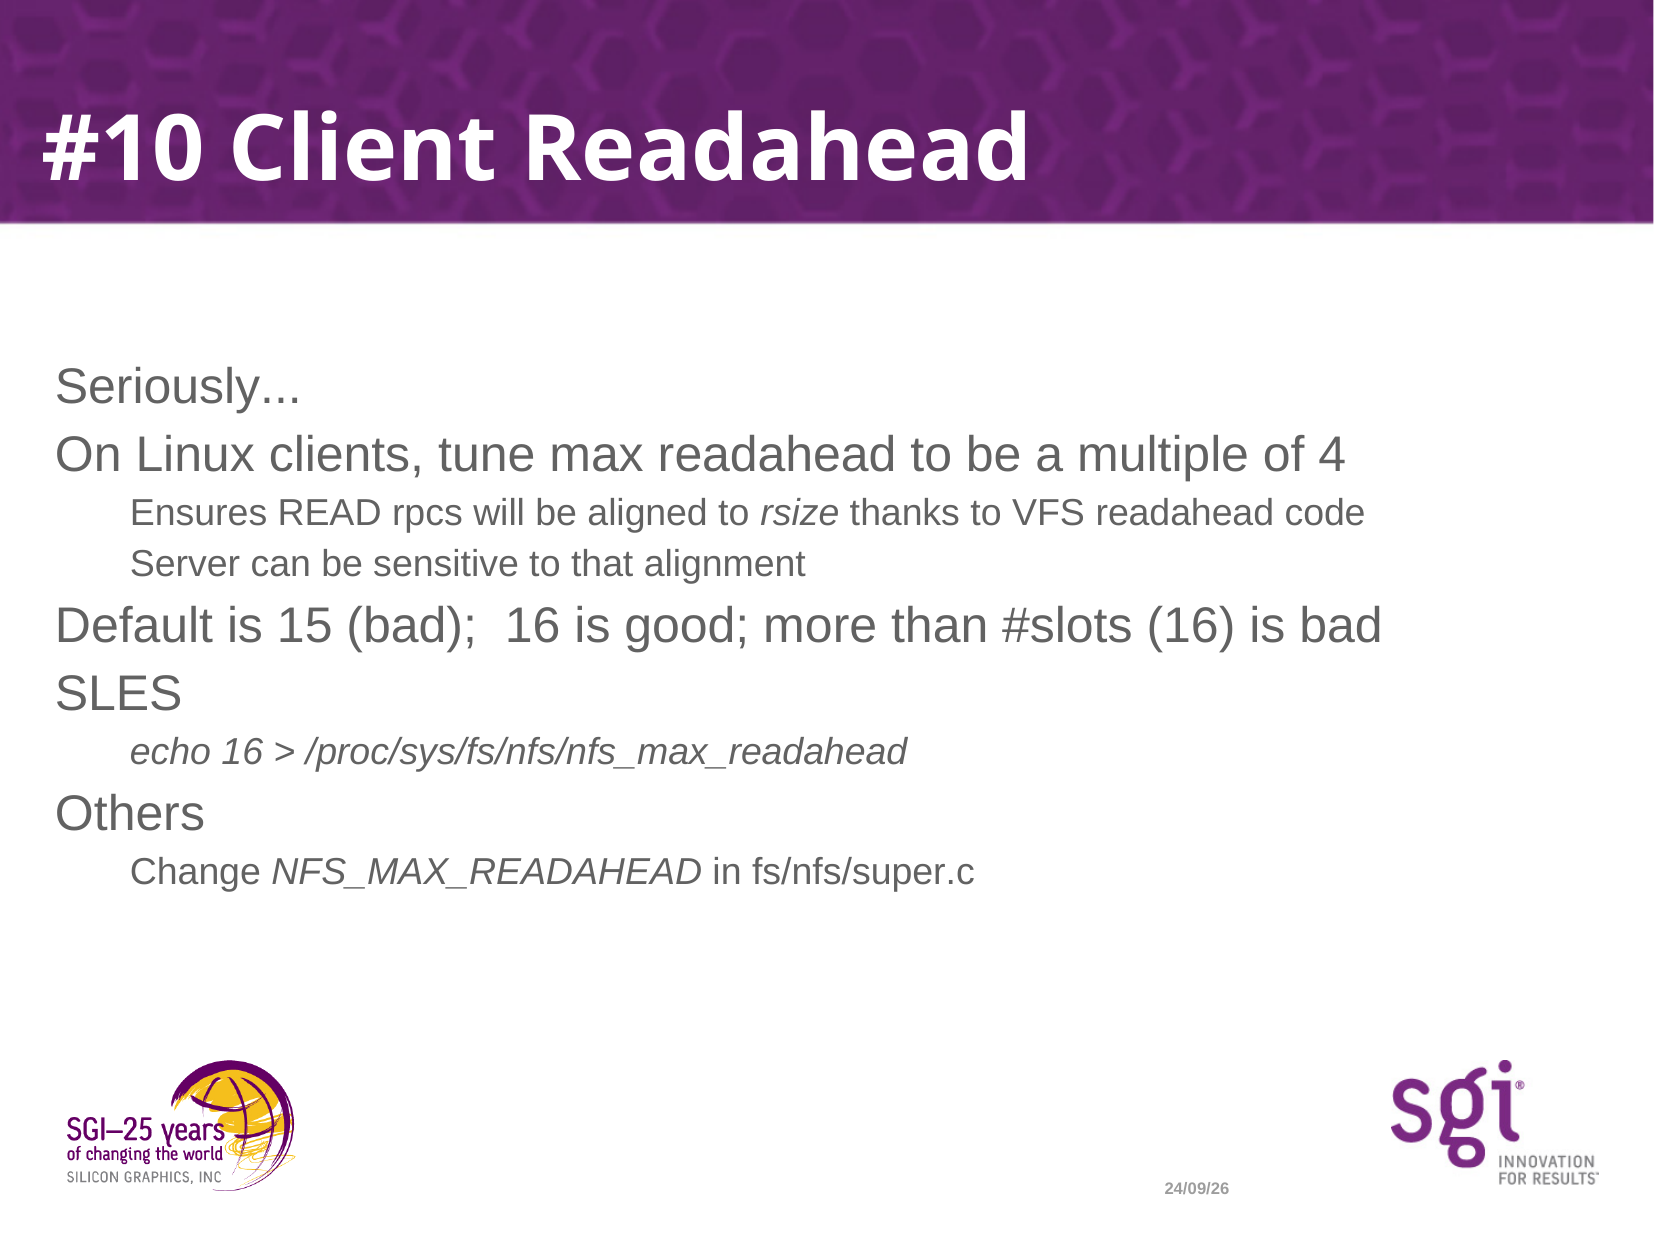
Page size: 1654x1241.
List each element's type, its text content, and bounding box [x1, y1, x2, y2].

list Seriously... On Linux clients, tune max readahead to be a multiple of 4 Ensures READ rpcs will be aligned to rsize thanks to VFS readahead code Server can be sensitive to that alignment Default is 15 (bad); 16 is good; more than #slots (16) is bad SLES echo 16 > /proc/sys/fs/nfs/nfs_max_readahead Others Change NFS_MAX_READAHEAD in fs/nfs/super.c [55, 358, 1461, 945]
title #10 Client Readahead [41, 48, 1447, 241]
picture [0, 0, 1654, 1194]
